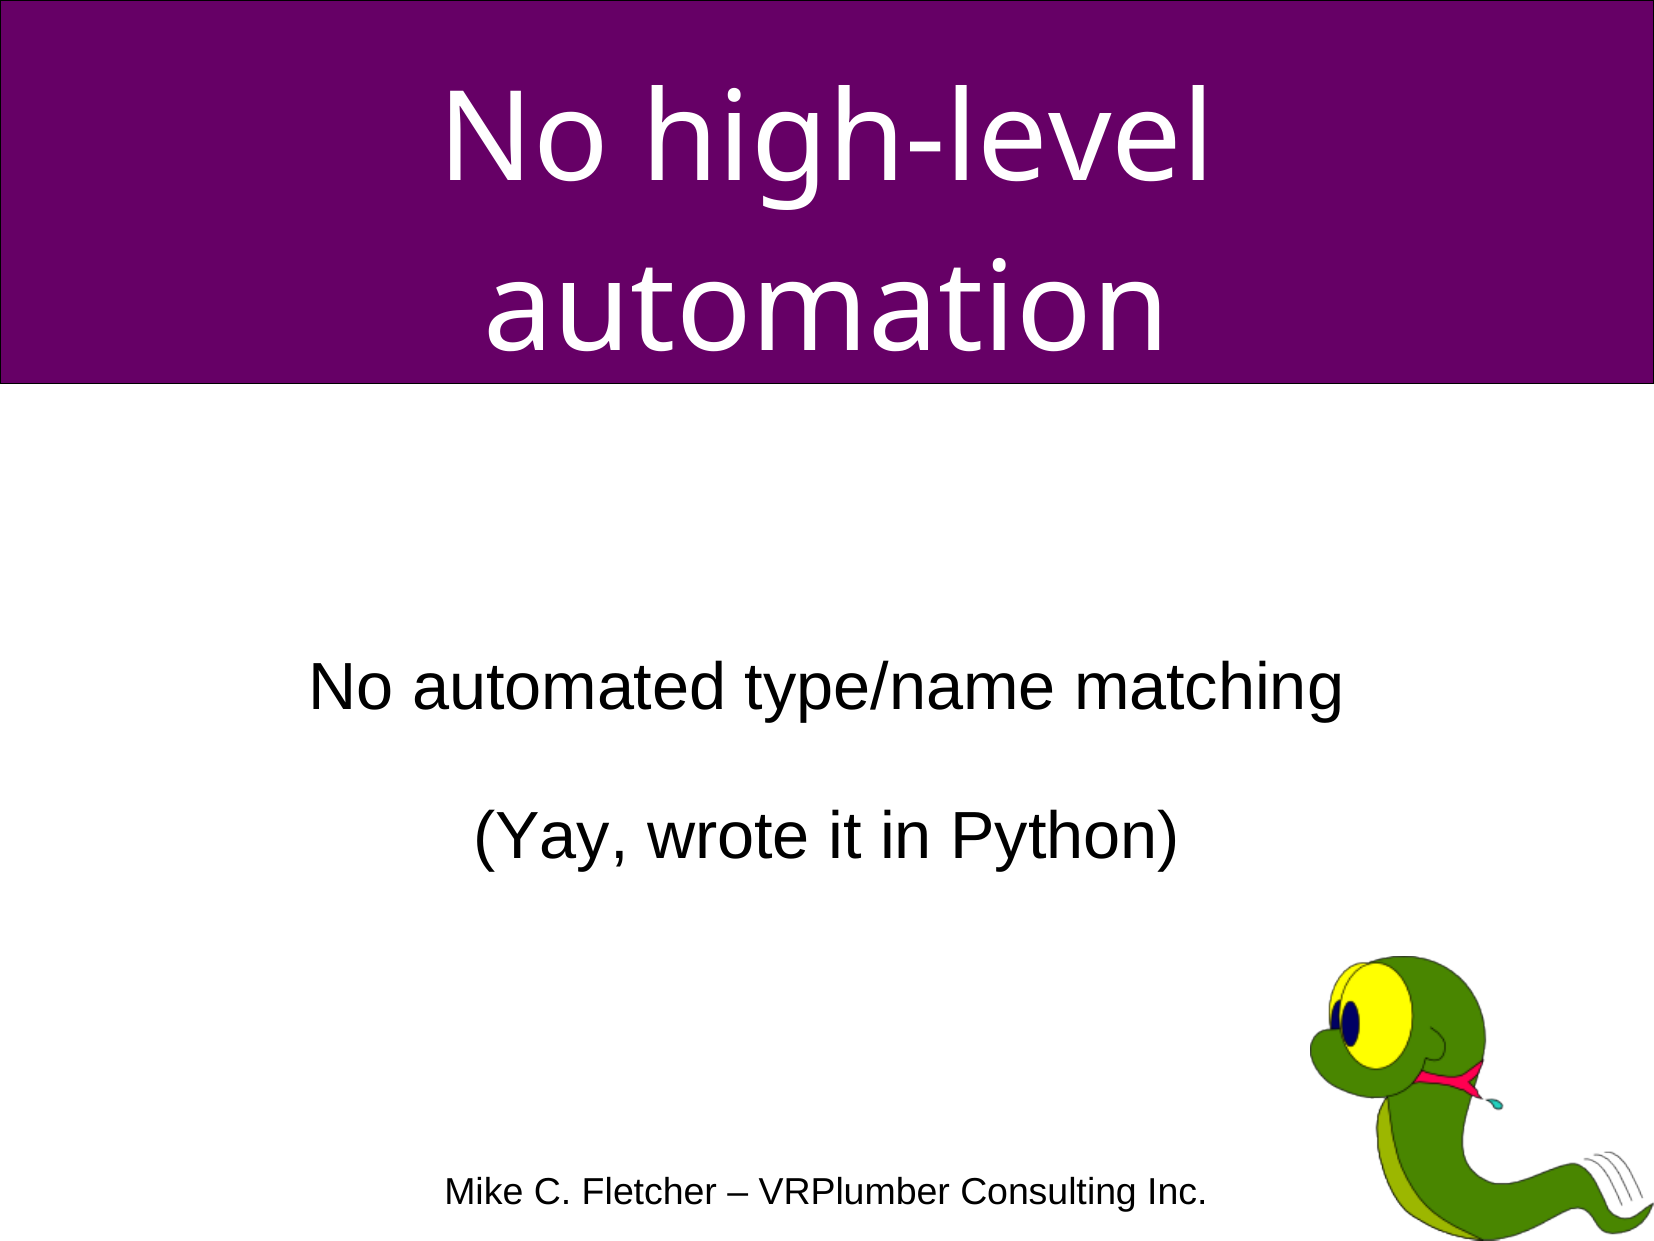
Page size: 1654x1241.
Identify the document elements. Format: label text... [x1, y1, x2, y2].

picture [1310, 956, 1654, 1241]
title No high-level automation [82, 56, 1571, 377]
subtitle No automated type/name matching (Yay, wrote it in Python) [82, 420, 1571, 1102]
